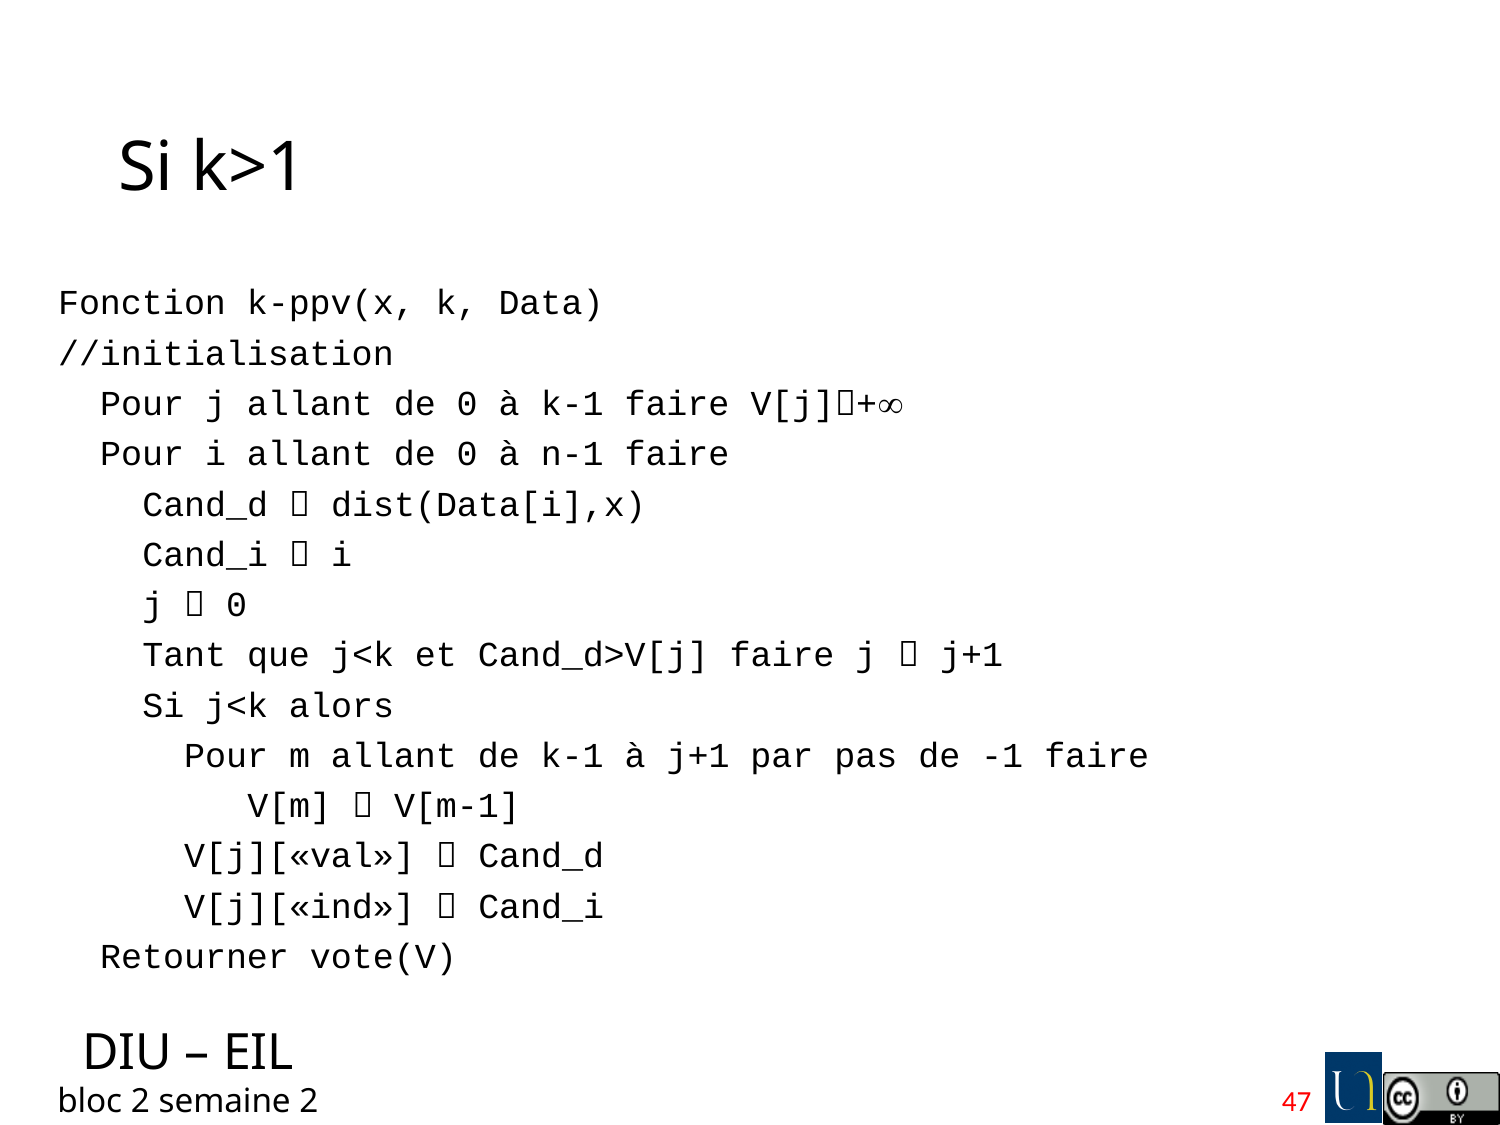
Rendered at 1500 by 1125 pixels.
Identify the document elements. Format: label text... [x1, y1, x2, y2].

picture [1383, 1072, 1500, 1125]
list Fonction k-ppv(x, k, Data) //initialisation Pour j allant de 0 à k-1 faire V[j]+∞ Pour i allant de 0 à n-1 faire Cand_d  dist(Data[i],x) Cand_i  i j  0 Tant que j<k et Cand_d>V[j] faire j  j+1 Si j<k alors Pour m allant de k-1 à j+1 par pas de -1 faire V[m]  V[m-1] V[j][«val»]  Cand_d V[j][«ind»]  Cand_i Retourner vote(V) [43, 277, 1457, 992]
title Si k>1 [103, 59, 1397, 277]
slide_number <numéro> [1240, 1070, 1327, 1125]
picture [1325, 1052, 1382, 1123]
